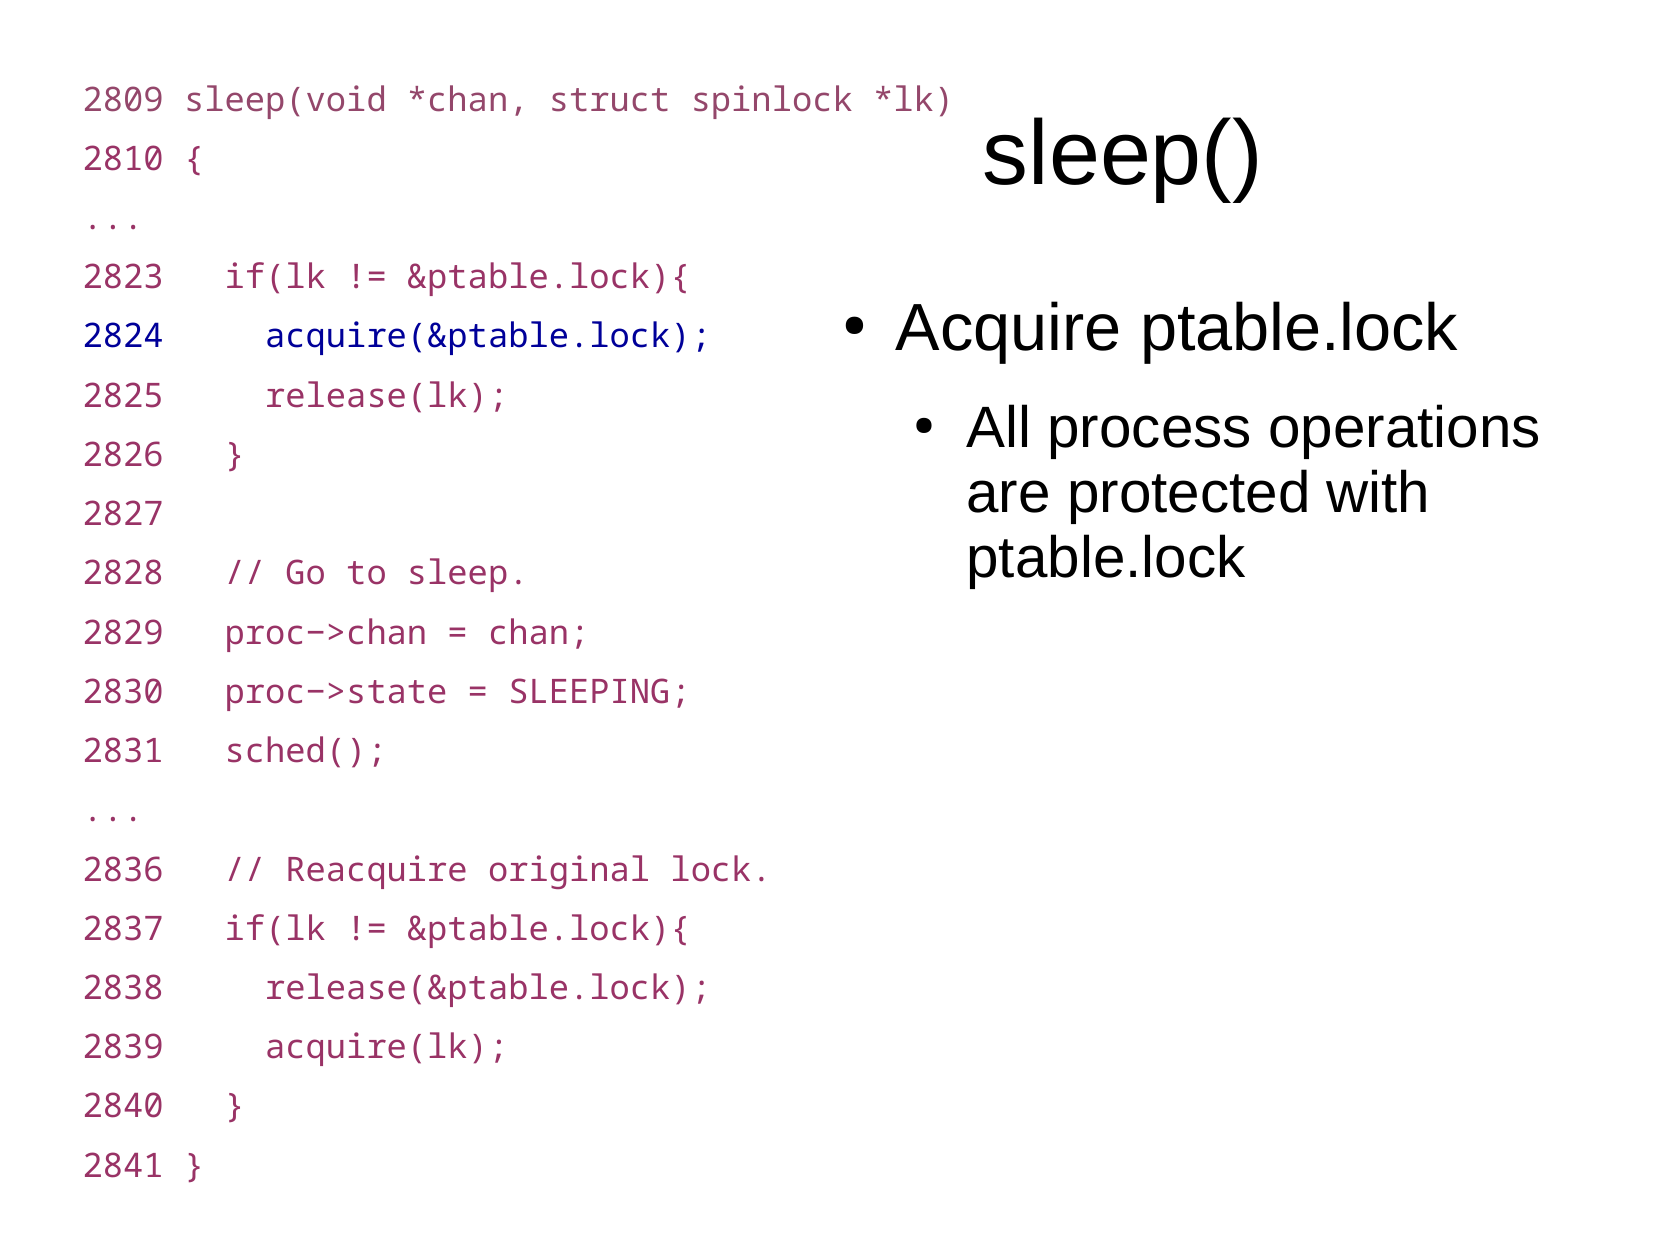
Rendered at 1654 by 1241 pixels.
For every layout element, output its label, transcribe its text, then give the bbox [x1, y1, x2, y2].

title sleep() [675, 49, 1571, 257]
list Acquire ptable.lock All process operations are protected with ptable.lock [825, 290, 1571, 1010]
list 2809 sleep(void *chan, struct spinlock *lk) 2810 { ... 2823 if(lk != &ptable.lock){ 2824 acquire(&ptable.lock); 2825 release(lk); 2826 } 2827 2828 // Go to sleep. 2829 proc−>chan = chan; 2830 proc−>state = SLEEPING; 2831 sched(); ... 2836 // Reacquire original lock. 2837 if(lk != &ptable.lock){ 2838 release(&ptable.lock); 2839 acquire(lk); 2840 } 2841 } [82, 75, 976, 1201]
